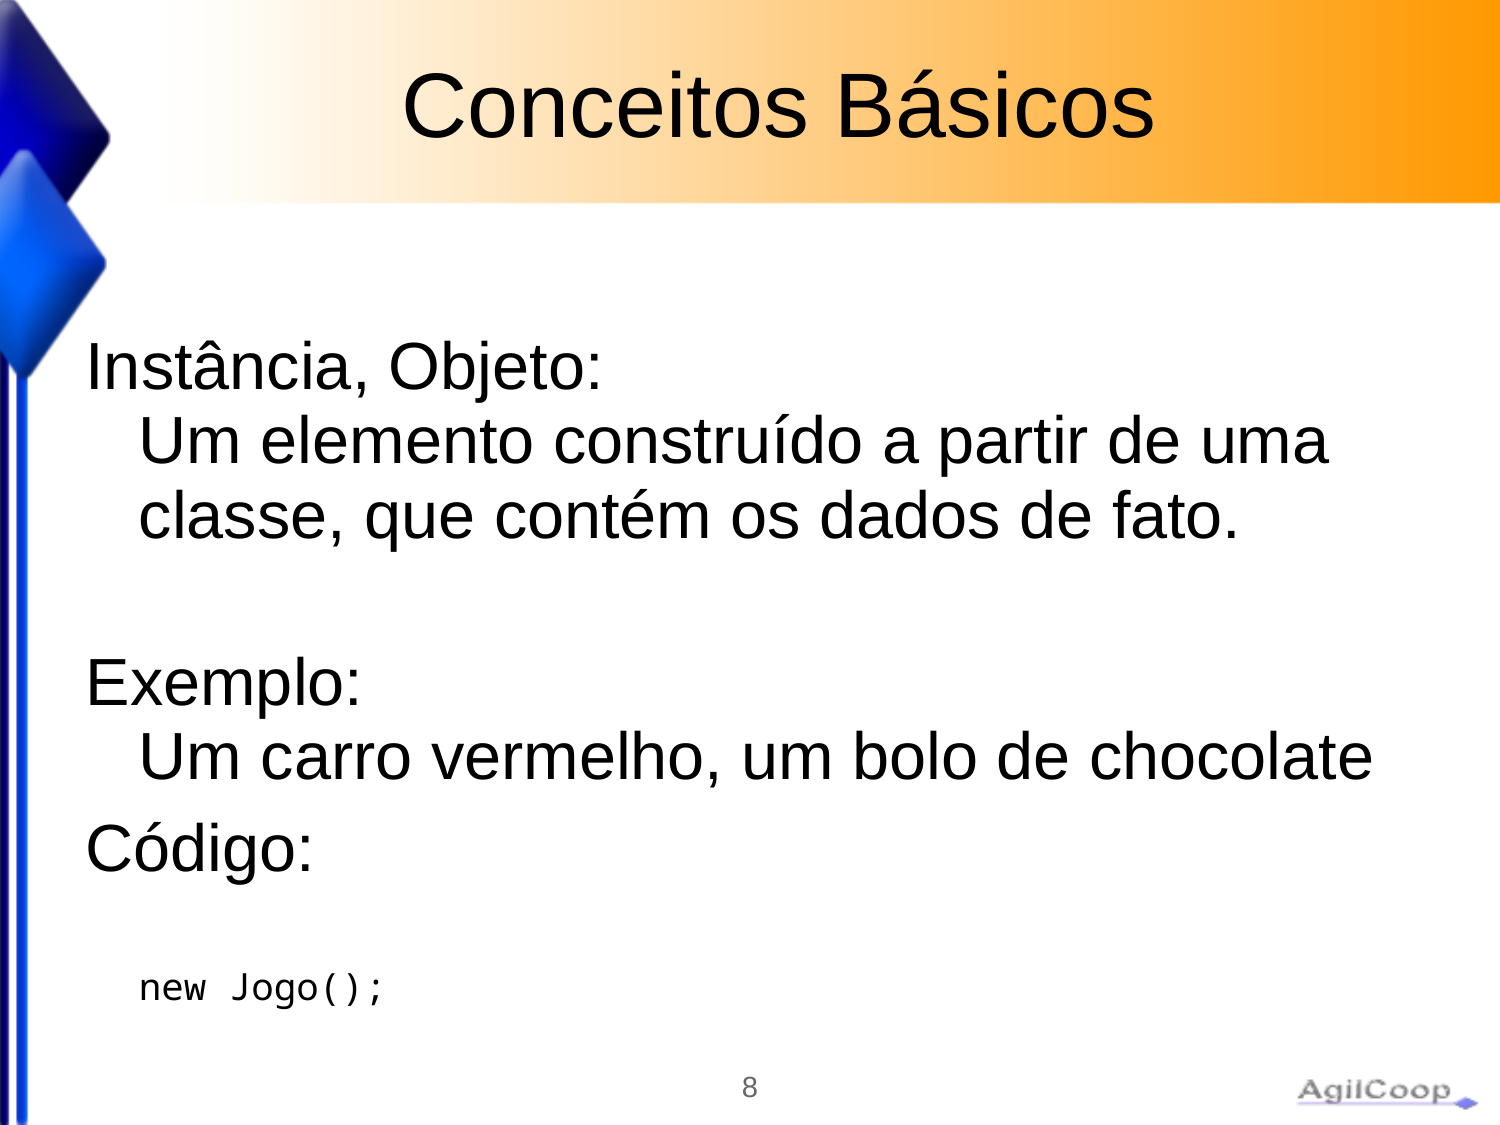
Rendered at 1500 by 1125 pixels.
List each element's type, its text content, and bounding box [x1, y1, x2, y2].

picture [0, 0, 1500, 1125]
list Instância, Objeto: Um elemento construído a partir de uma classe, que contém os dados de fato. Exemplo: Um carro vermelho, um bolo de chocolate Código: new Jogo(); [53, 321, 1412, 1028]
title Conceitos Básicos [58, 24, 1500, 188]
